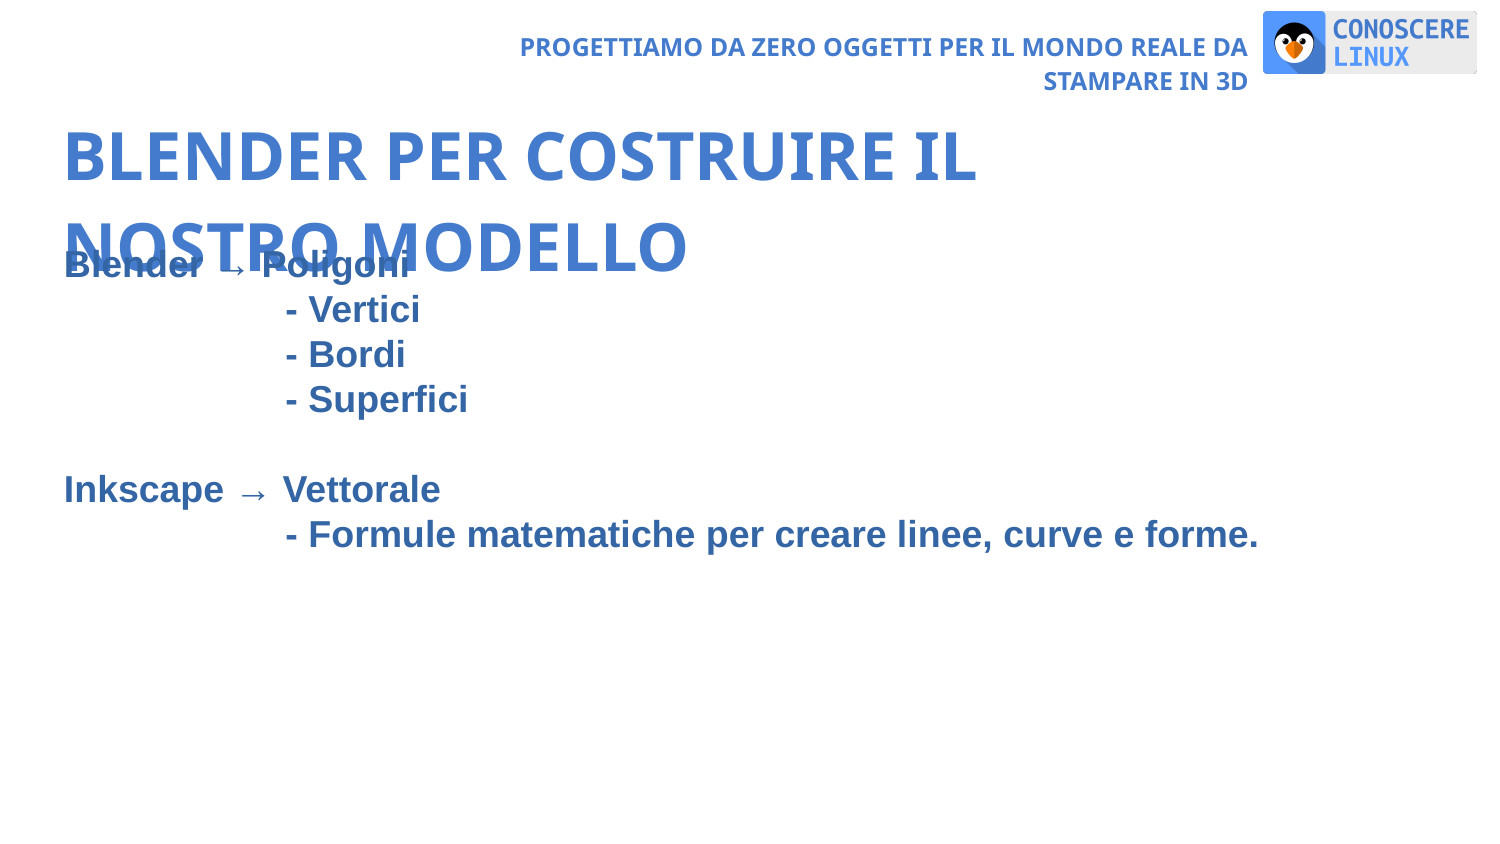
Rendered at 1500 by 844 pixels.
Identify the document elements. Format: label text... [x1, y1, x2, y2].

title Blender → Poligoni - Vertici - Bordi - Superfici Inkscape → Vettorale - Formule matematiche per creare linee, curve e forme. [48, 224, 1376, 588]
text_box PROGETTIAMO DA ZERO OGGETTI PER IL MONDO REALE DA STAMPARE IN 3D [437, 21, 1264, 91]
picture [1263, 11, 1477, 74]
text_box BLENDER PER COSTRUIRE IL NOSTRO MODELLO [47, 102, 1236, 260]
